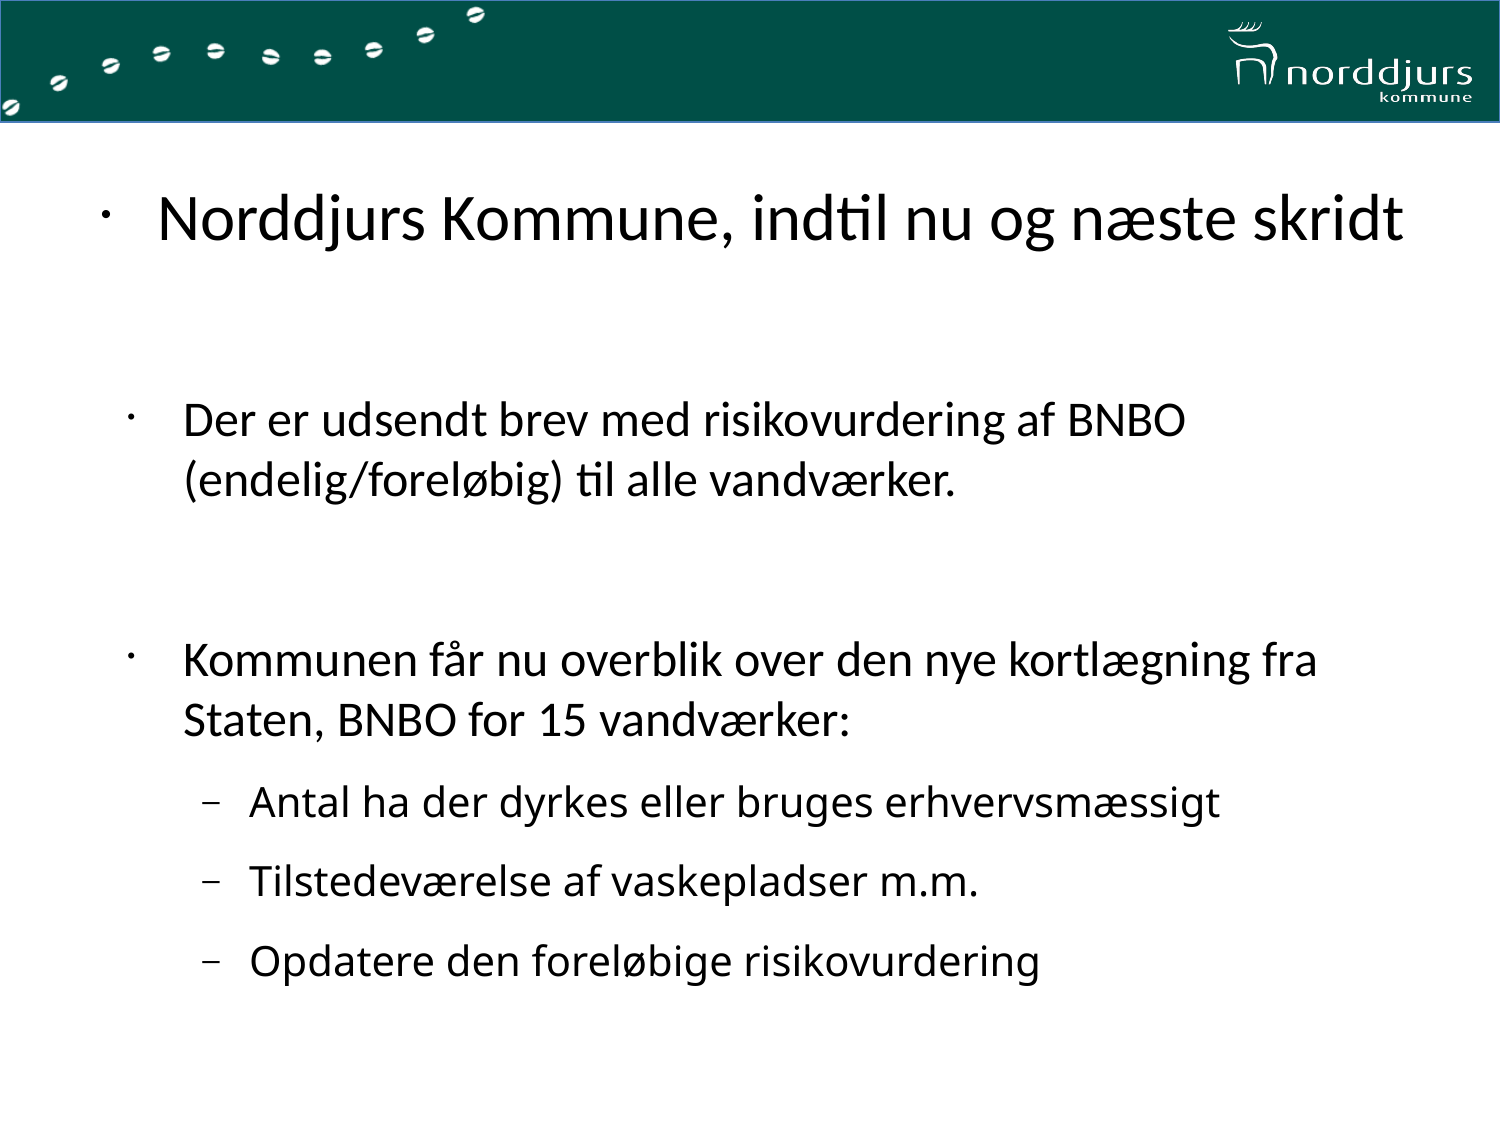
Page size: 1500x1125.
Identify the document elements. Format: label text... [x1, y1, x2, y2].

picture [1228, 22, 1472, 102]
picture [296, 0, 528, 111]
list Norddjurs Kommune, indtil nu og næste skridt [31, 166, 1475, 248]
list Der er udsendt brev med risikovurdering af BNBO (endelig/foreløbig) til alle vandværker. Kommunen får nu overblik over den nye kortlægning fra Staten, BNBO for 15 vandværker: Antal ha der dyrkes eller bruges erhvervsmæssigt Tilstedeværelse af vaskepladser m.m. Opdatere den foreløbige risikovurdering [112, 290, 1412, 1048]
